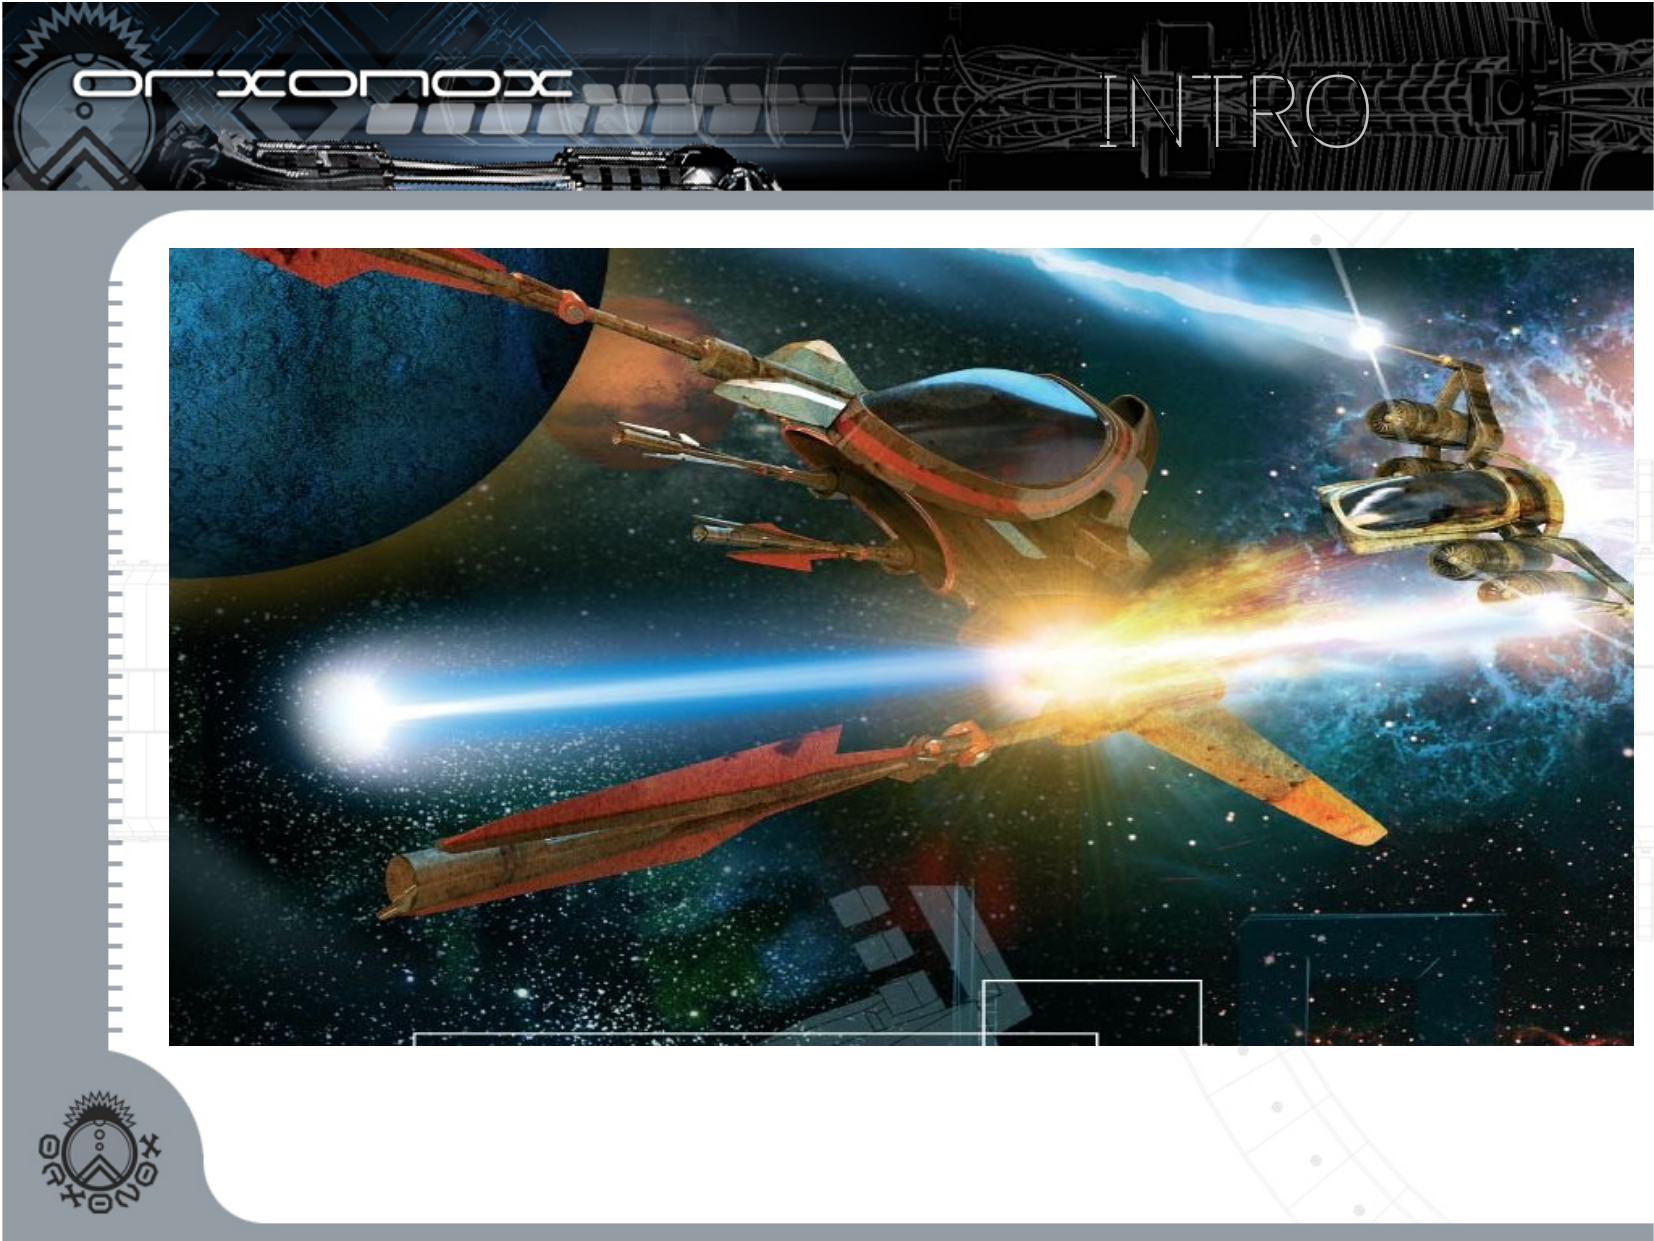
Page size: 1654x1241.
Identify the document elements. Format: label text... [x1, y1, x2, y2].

text_box INTRO [1038, 27, 1501, 151]
picture [2, 2, 1654, 1241]
